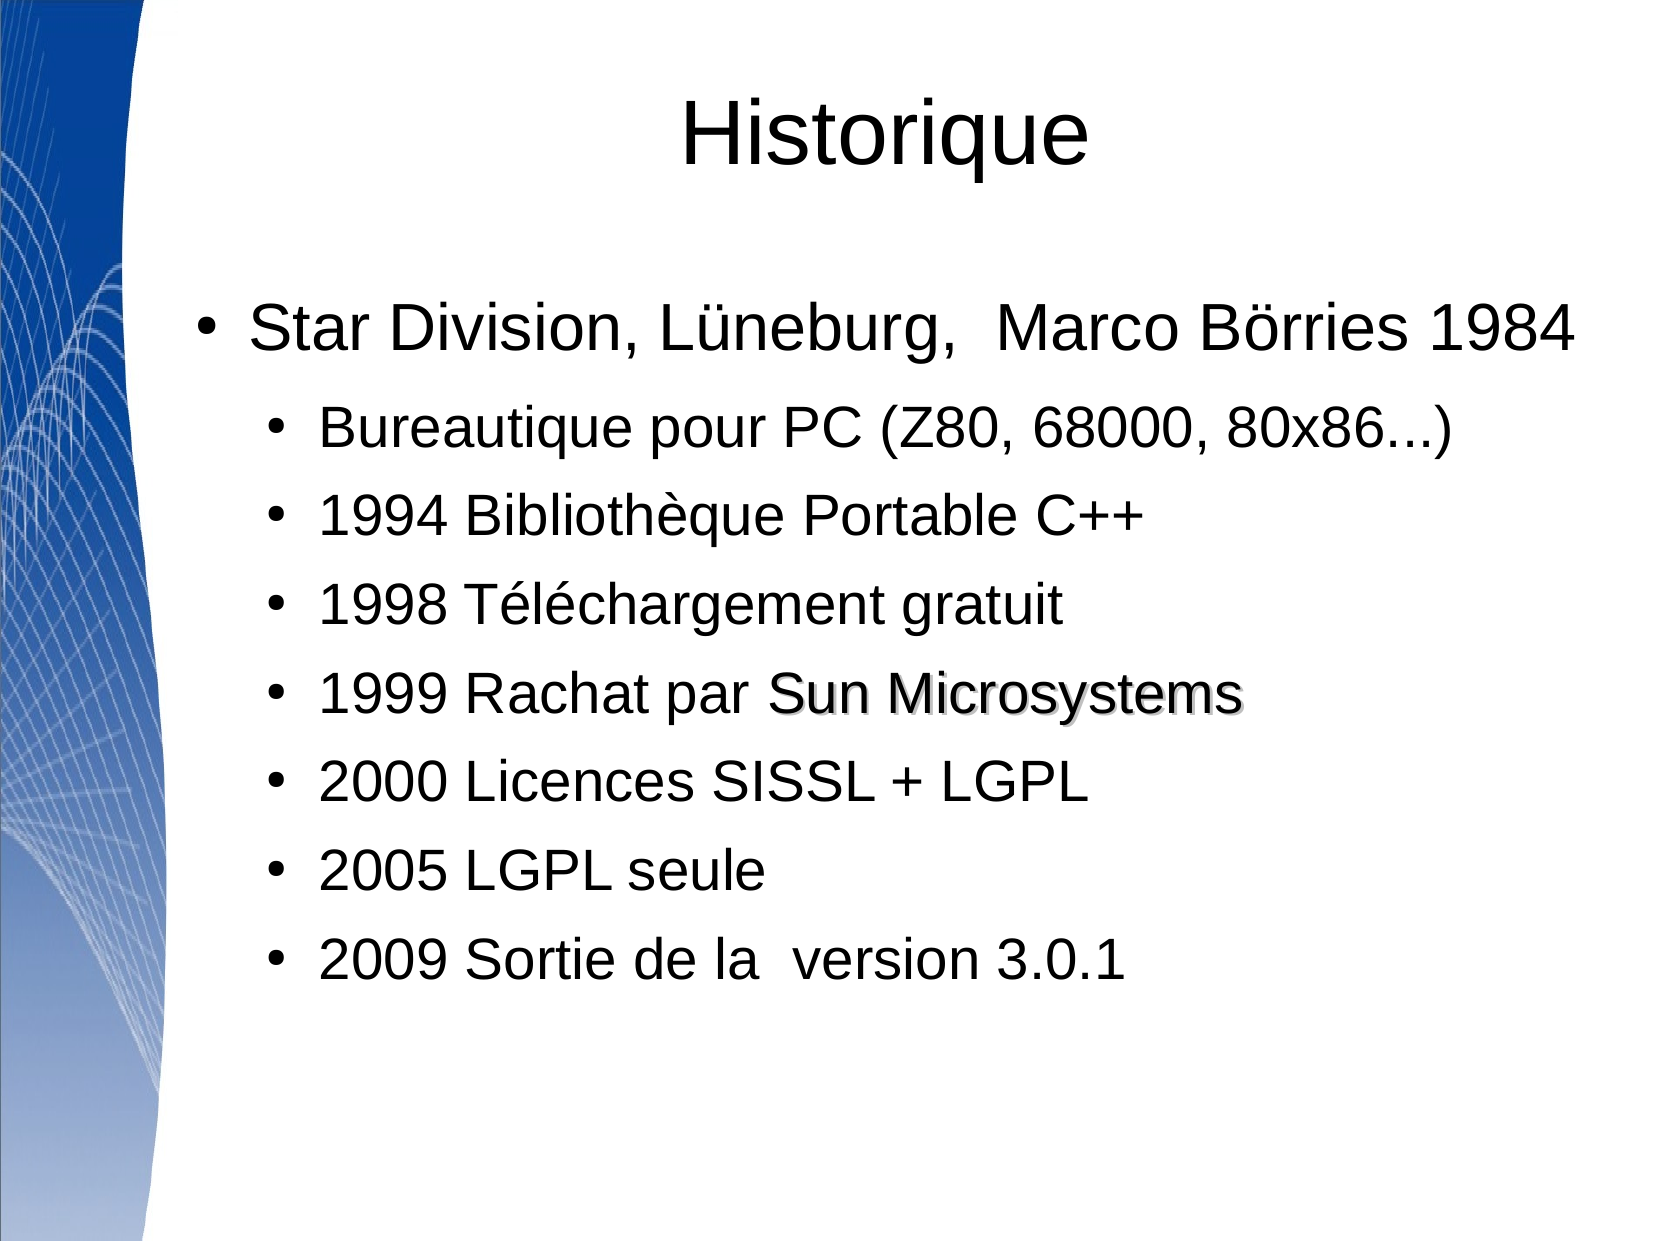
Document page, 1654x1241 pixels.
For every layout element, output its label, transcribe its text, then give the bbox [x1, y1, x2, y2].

list Star Division, Lüneburg, Marco Börries 1984 Bureautique pour PC (Z80, 68000, 80x86...) 1994 Bibliothèque Portable C++ 1998 Téléchargement gratuit 1999 Rachat par Sun Microsystems 2000 Licences SISSL + LGPL 2005 LGPL seule 2009 Sortie de la version 3.0.1 [177, 290, 1595, 1196]
title Historique [177, 36, 1595, 230]
picture [0, 0, 178, 1241]
